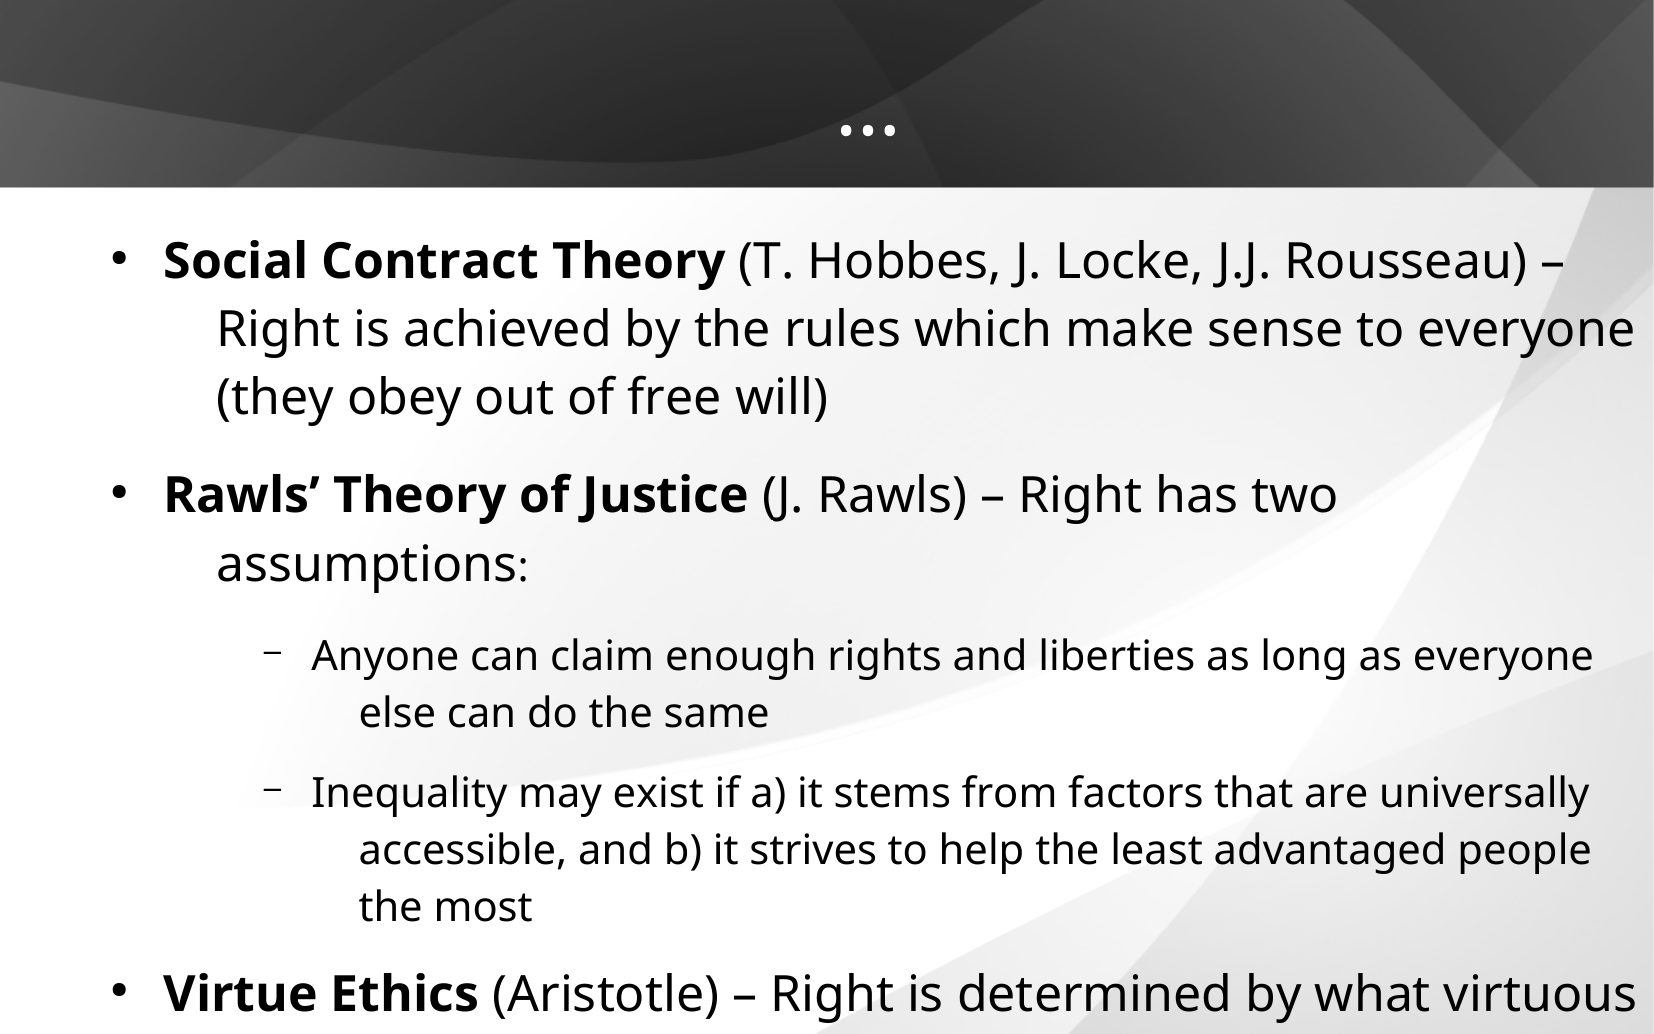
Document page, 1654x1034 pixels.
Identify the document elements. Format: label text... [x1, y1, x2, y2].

title … [124, 0, 1613, 208]
list Social Contract Theory (T. Hobbes, J. Locke, J.J. Rousseau) – Right is achieved by the rules which make sense to everyone (they obey out of free will) Rawls’ Theory of Justice (J. Rawls) – Right has two assumptions: Anyone can claim enough rights and liberties as long as everyone else can do the same Inequality may exist if a) it stems from factors that are universally accessible, and b) it strives to help the least advantaged people the most Virtue Ethics (Aristotle) – Right is determined by what virtuous people would do in the situation. Intellectual vs moral virtues [75, 225, 1651, 1013]
picture [0, 0, 1654, 1034]
